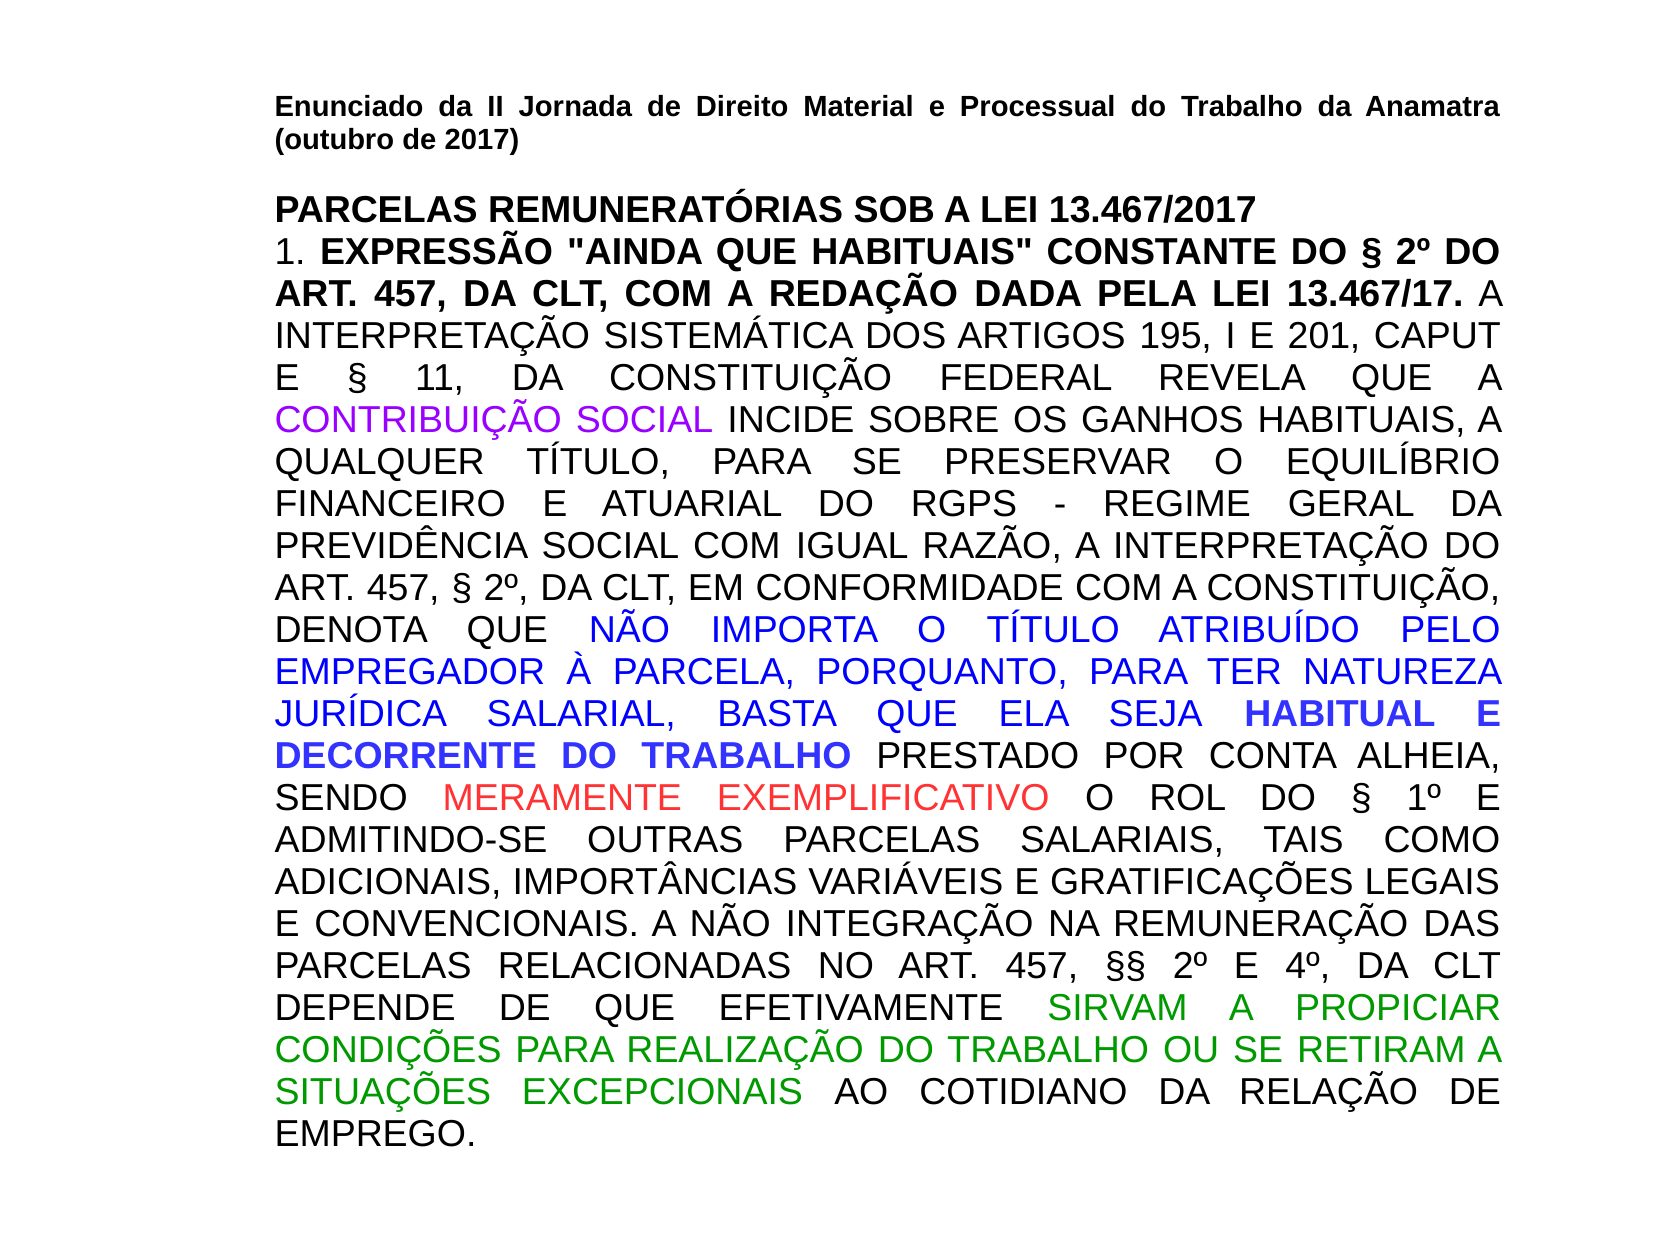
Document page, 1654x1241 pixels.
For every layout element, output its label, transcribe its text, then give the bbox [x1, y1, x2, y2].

text_box Enunciado da II Jornada de Direito Material e Processual do Trabalho da Anamatra (outubro de 2017) PARCELAS REMUNERATÓRIAS SOB A LEI 13.467/2017 1. EXPRESSÃO "AINDA QUE HABITUAIS" CONSTANTE DO § 2º DO ART. 457, DA CLT, COM A REDAÇÃO DADA PELA LEI 13.467/17. A INTERPRETAÇÃO SISTEMÁTICA DOS ARTIGOS 195, I E 201, CAPUT E § 11, DA CONSTITUIÇÃO FEDERAL REVELA QUE A CONTRIBUIÇÃO SOCIAL INCIDE SOBRE OS GANHOS HABITUAIS, A QUALQUER TÍTULO, PARA SE PRESERVAR O EQUILÍBRIO FINANCEIRO E ATUARIAL DO RGPS - REGIME GERAL DA PREVIDÊNCIA SOCIAL COM IGUAL RAZÃO, A INTERPRETAÇÃO DO ART. 457, § 2º, DA CLT, EM CONFORMIDADE COM A CONSTITUIÇÃO, DENOTA QUE NÃO IMPORTA O TÍTULO ATRIBUÍDO PELO EMPREGADOR À PARCELA, PORQUANTO, PARA TER NATUREZA JURÍDICA SALARIAL, BASTA QUE ELA SEJA HABITUAL E DECORRENTE DO TRABALHO PRESTADO POR CONTA ALHEIA, SENDO MERAMENTE EXEMPLIFICATIVO O ROL DO § 1º E ADMITINDO-SE OUTRAS PARCELAS SALARIAIS, TAIS COMO ADICIONAIS, IMPORTÂNCIAS VARIÁVEIS E GRATIFICAÇÕES LEGAIS E CONVENCIONAIS. A NÃO INTEGRAÇÃO NA REMUNERAÇÃO DAS PARCELAS RELACIONADAS NO ART. 457, §§ 2º E 4º, DA CLT DEPENDE DE QUE EFETIVAMENTE SIRVAM A PROPICIAR CONDIÇÕES PARA REALIZAÇÃO DO TRABALHO OU SE RETIRAM A SITUAÇÕES EXCEPCIONAIS AO COTIDIANO DA RELAÇÃO DE EMPREGO. [259, 82, 1517, 1204]
